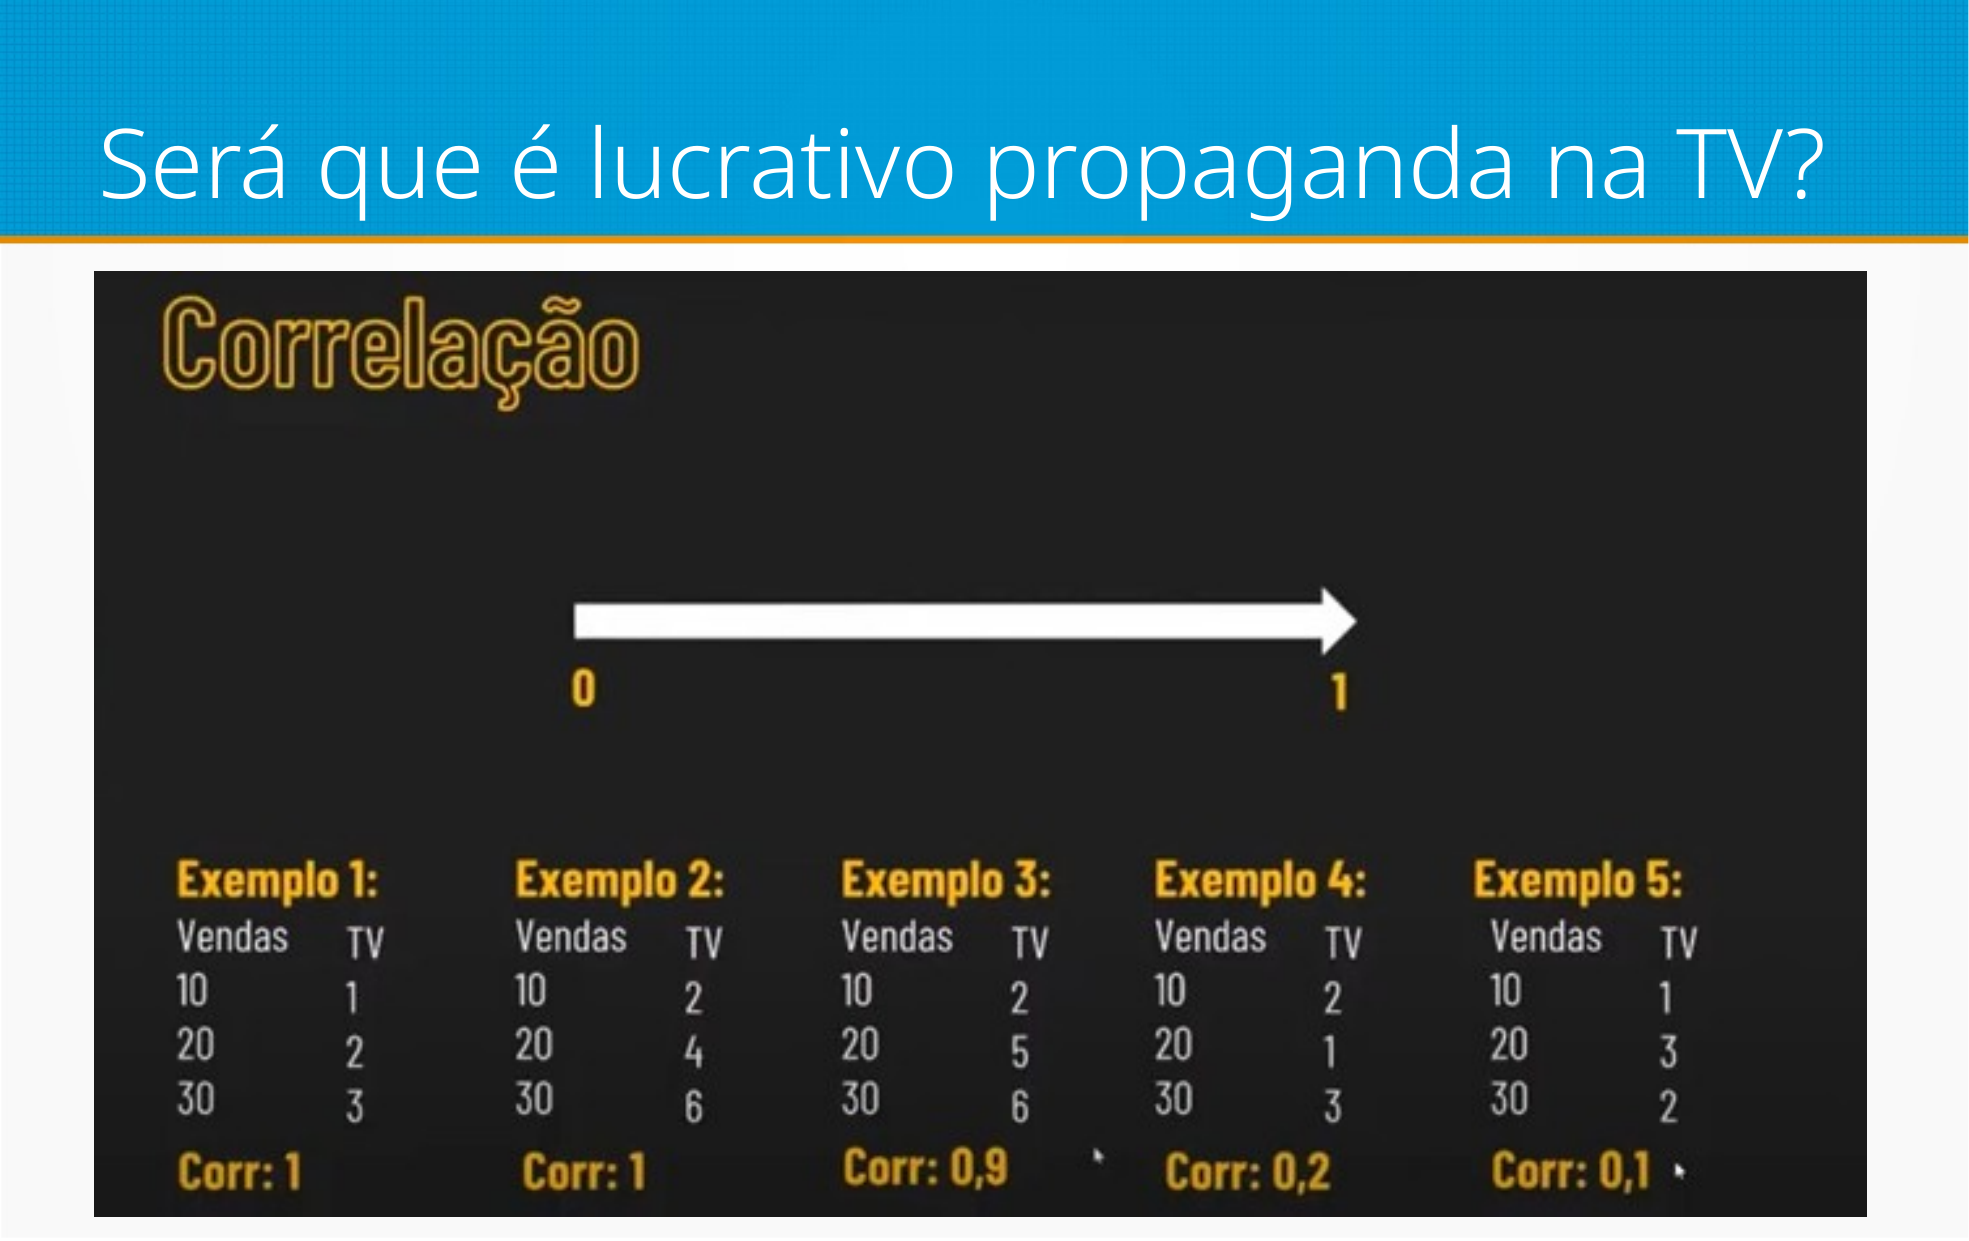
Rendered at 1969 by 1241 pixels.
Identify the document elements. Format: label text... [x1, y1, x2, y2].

picture [0, 233, 1969, 1241]
title Será que é lucrativo propaganda na TV? [98, 19, 1870, 227]
